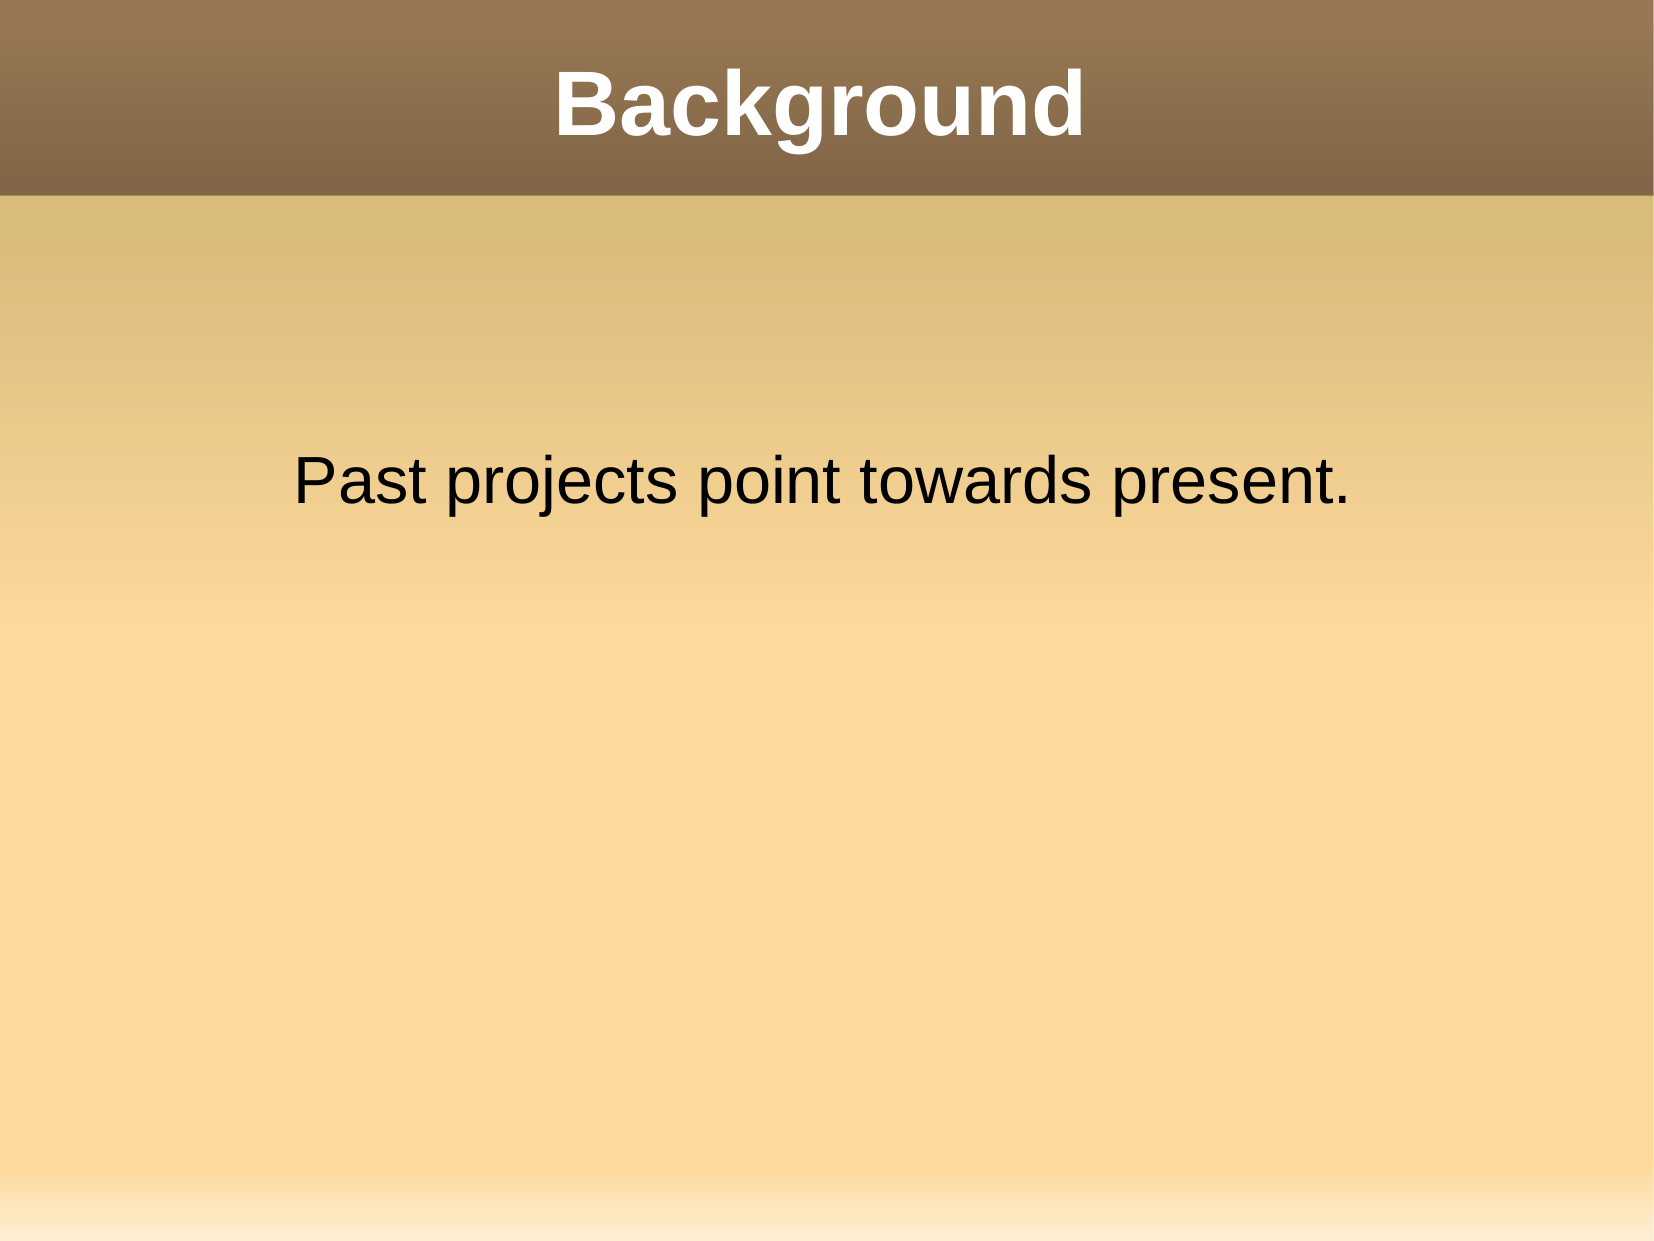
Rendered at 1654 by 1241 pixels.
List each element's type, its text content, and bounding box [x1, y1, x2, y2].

subtitle Past projects point towards present. [76, 0, 1565, 1109]
picture [0, 0, 1654, 1241]
